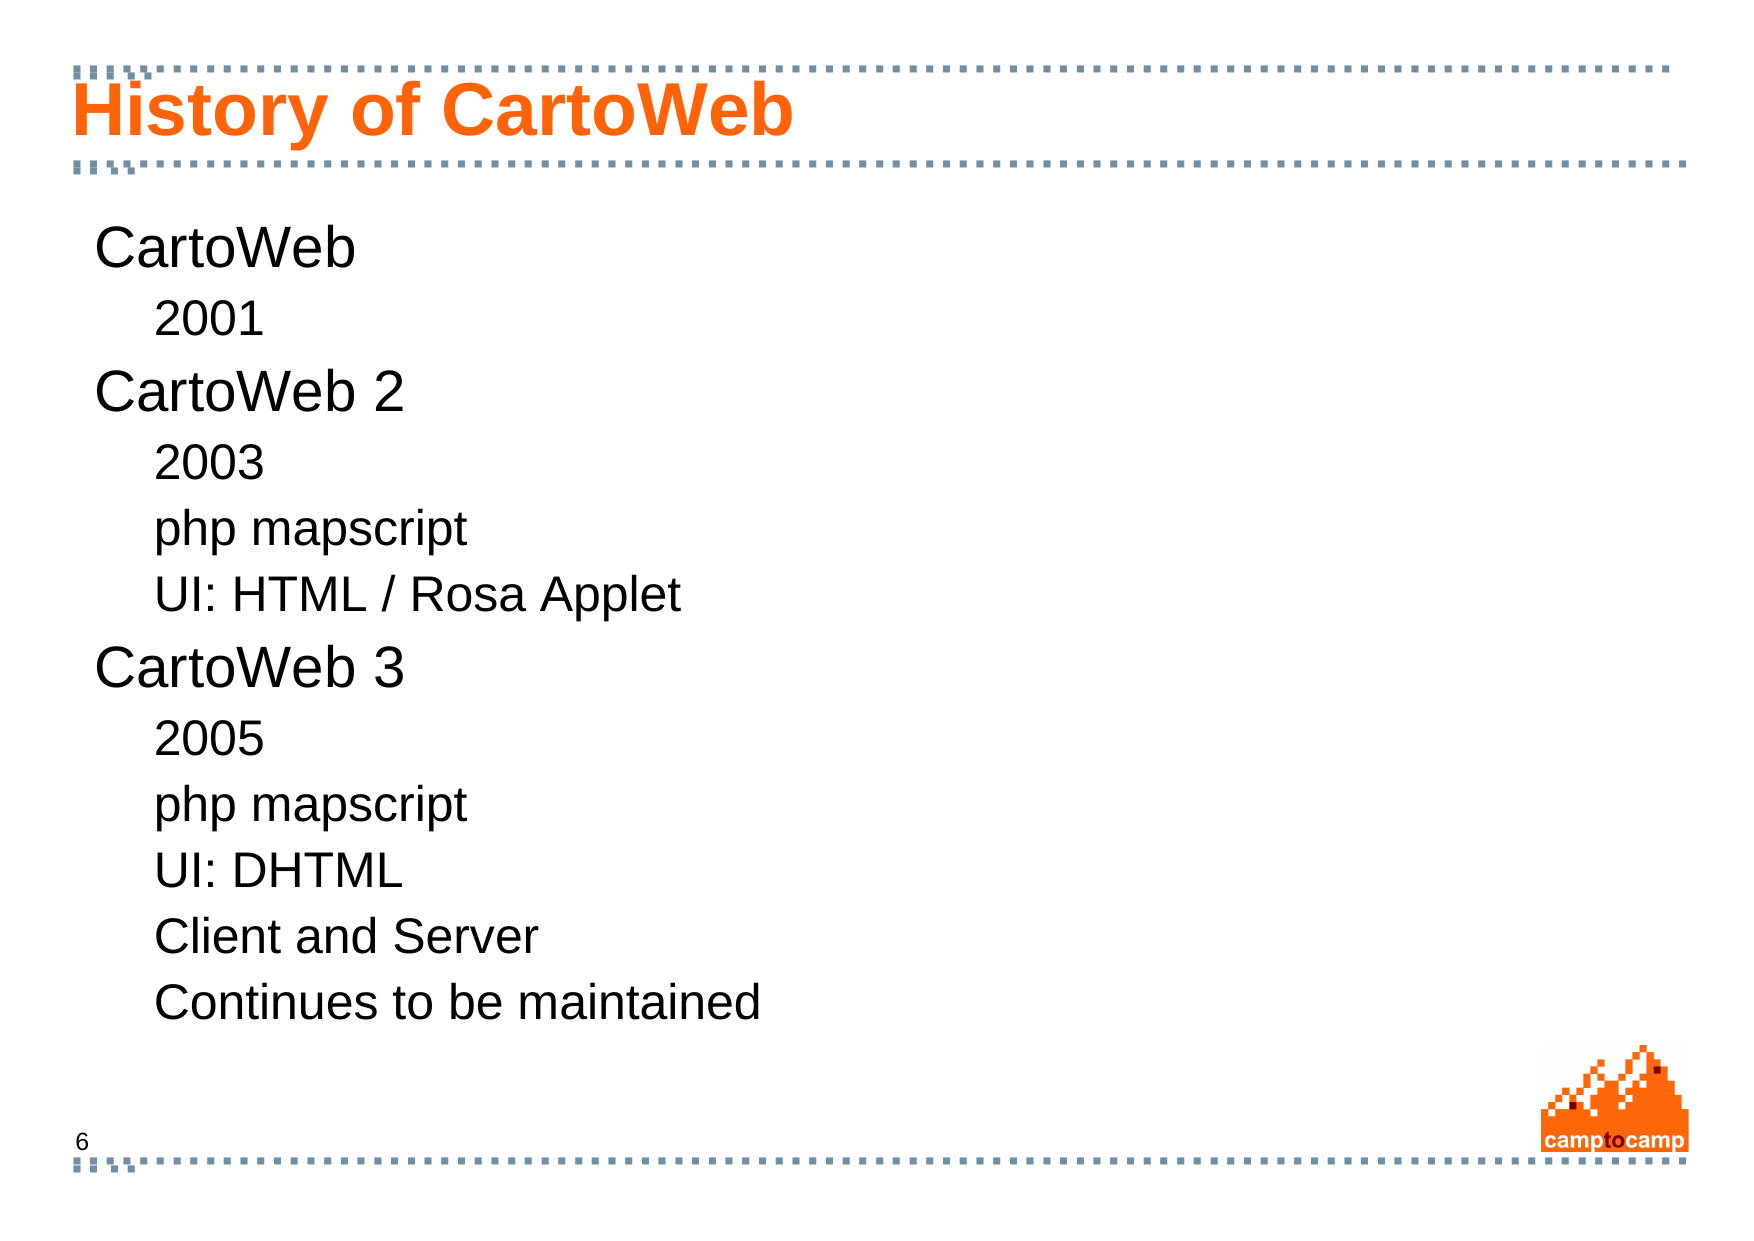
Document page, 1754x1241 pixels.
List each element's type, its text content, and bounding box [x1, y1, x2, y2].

list CartoWeb 2001 CartoWeb 2 2003 php mapscript UI: HTML / Rosa Applet CartoWeb 3 2005 php mapscript UI: DHTML Client and Server Continues to be maintained [94, 215, 1654, 1031]
picture [1541, 1045, 1689, 1152]
title History of CartoWeb [71, 67, 1689, 152]
